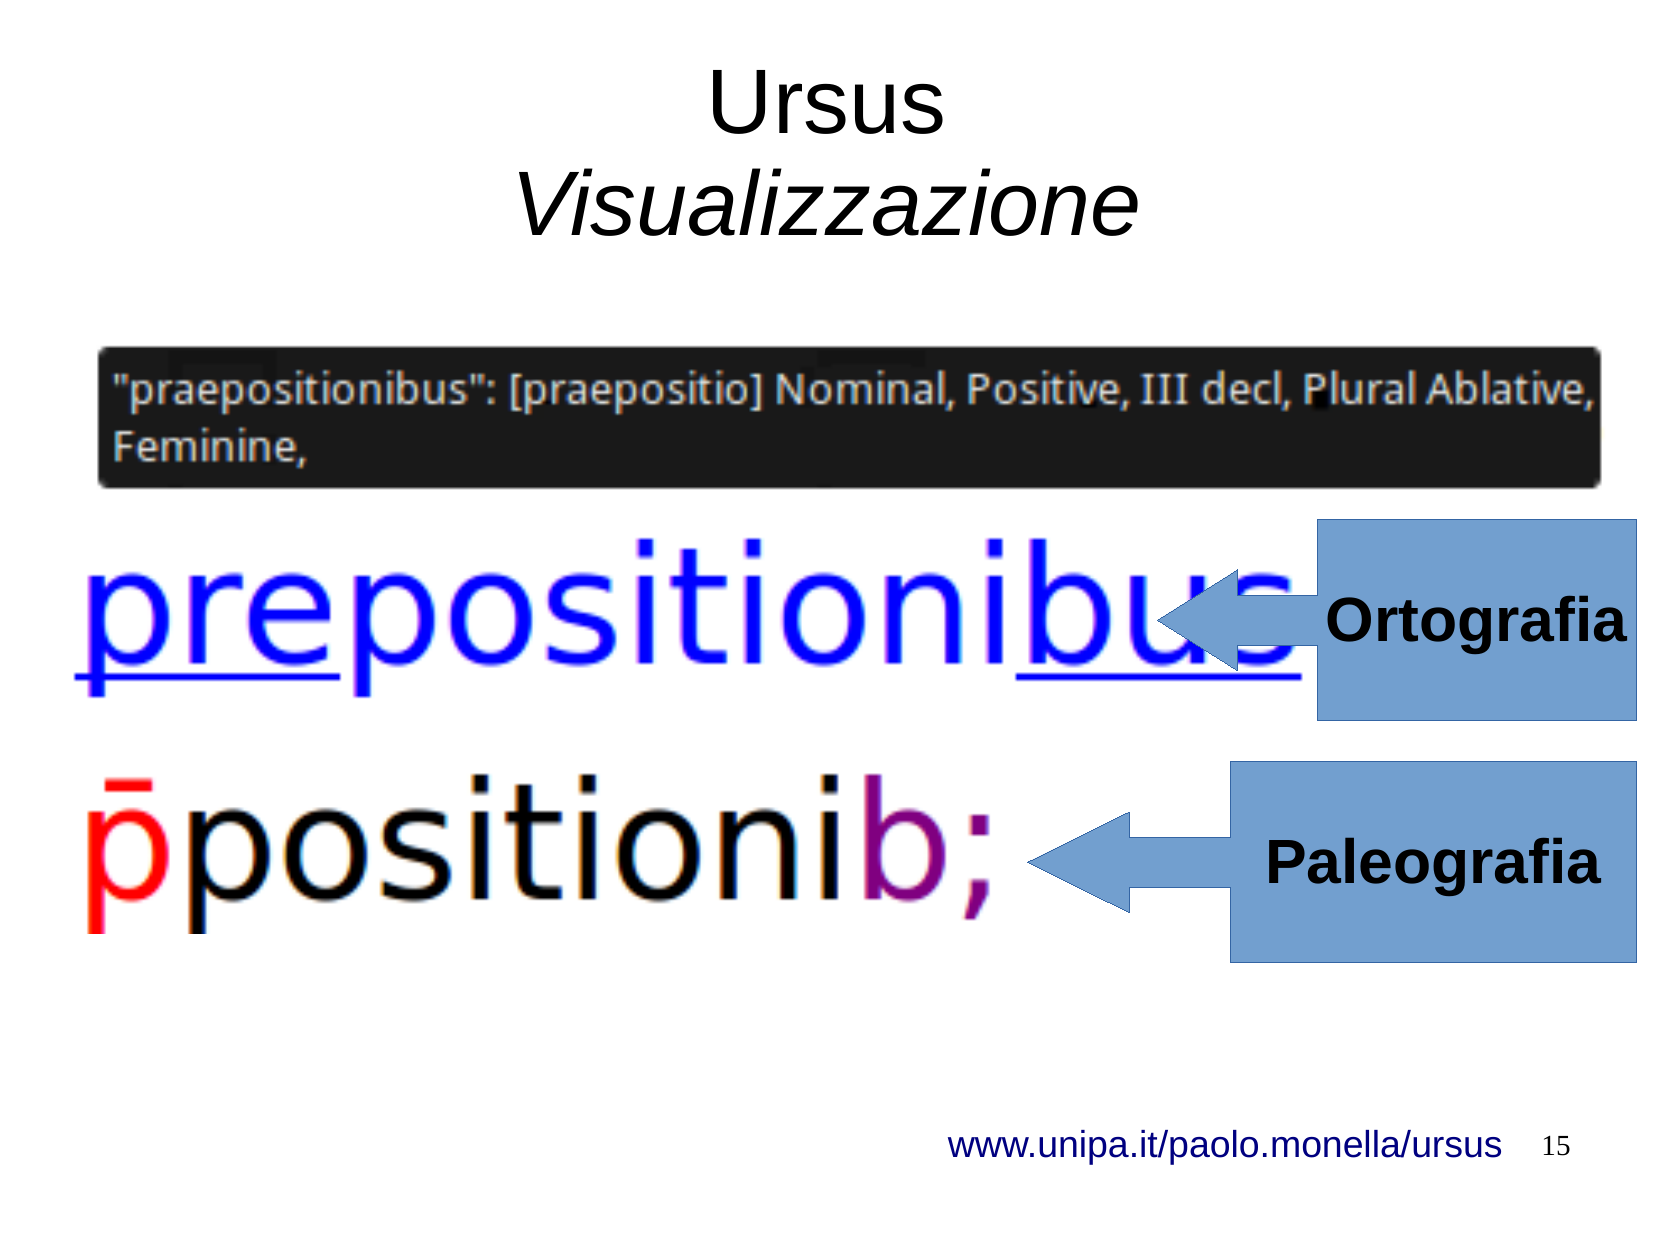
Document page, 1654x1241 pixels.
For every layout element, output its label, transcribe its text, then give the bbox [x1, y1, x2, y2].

picture [59, 311, 1612, 934]
text_box Paleografia [1027, 761, 1637, 963]
title Ursus Visualizzazione [82, 49, 1571, 257]
text_box Ortografia [1157, 519, 1637, 721]
text_box www.unipa.it/paolo.monella/ursus [933, 1116, 1548, 1216]
